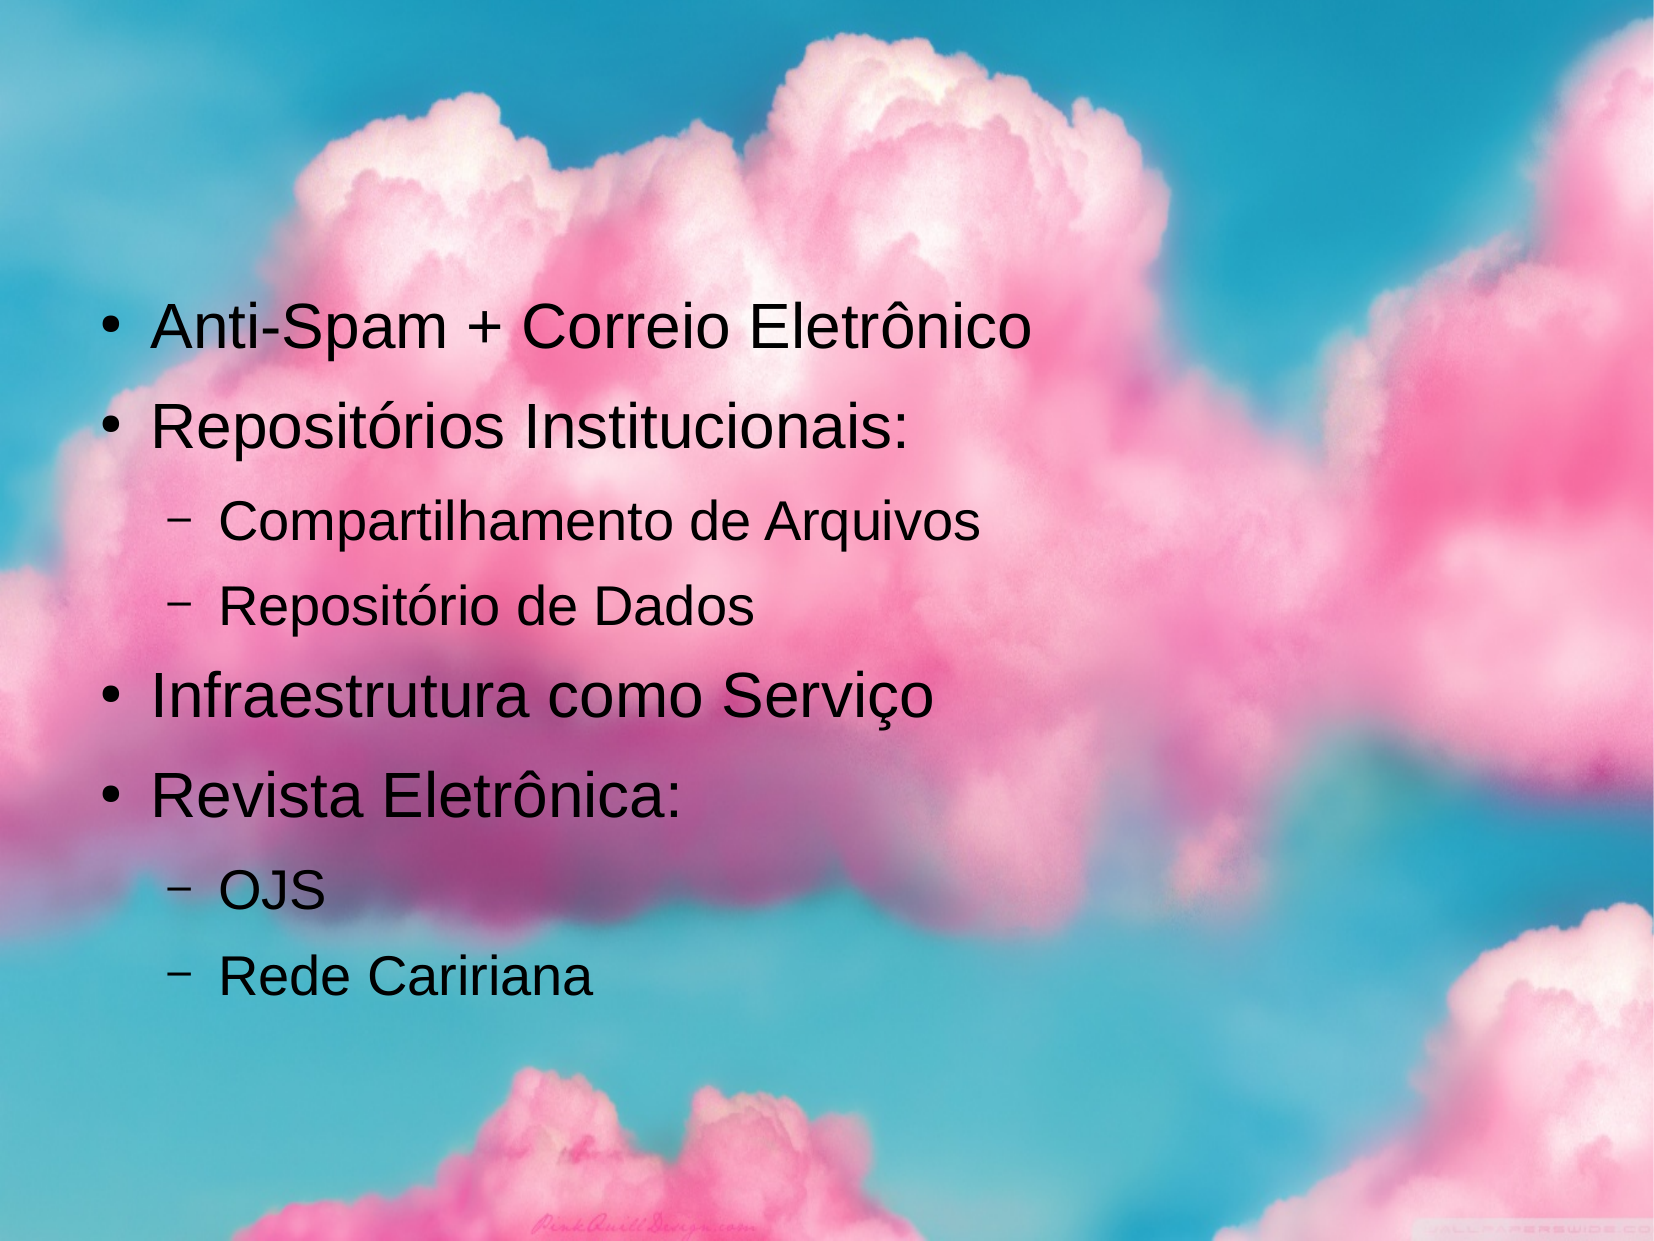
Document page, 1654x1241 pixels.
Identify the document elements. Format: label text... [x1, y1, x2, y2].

list Anti-Spam + Correio Eletrônico Repositórios Institucionais: Compartilhamento de Arquivos Repositório de Dados Infraestrutura como Serviço Revista Eletrônica: OJS Rede Caririana [82, 290, 1571, 1010]
picture [0, 0, 1654, 1241]
